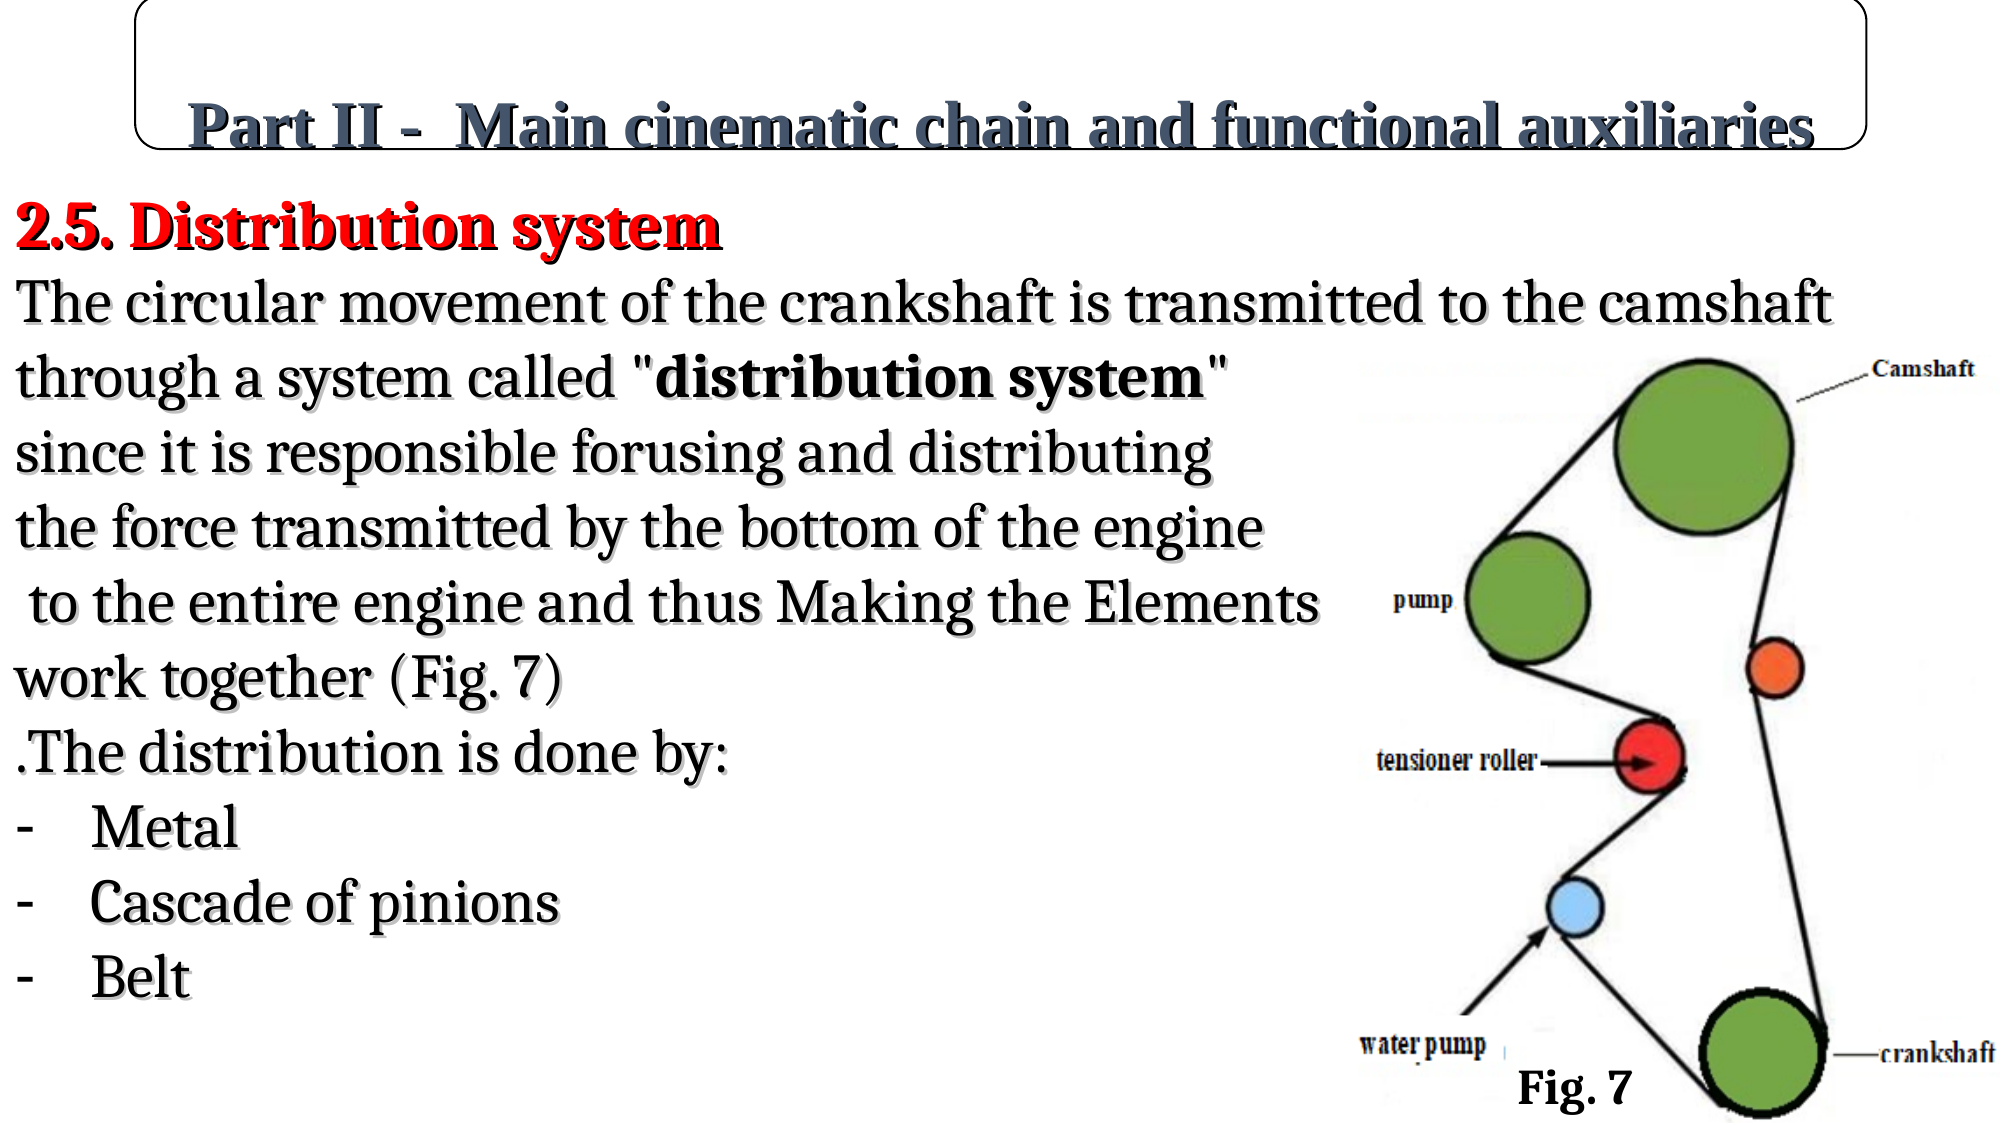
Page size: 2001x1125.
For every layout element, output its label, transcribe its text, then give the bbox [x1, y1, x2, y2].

text_box Part II - Main cinematic chain and functional auxiliaries [135, 0, 1867, 150]
picture [1357, 355, 2000, 1123]
text_box Fig. 7 [1502, 1047, 1686, 1123]
text_box 2.5. Distribution system The circular movement of the crankshaft is transmitted to the camshaft through a system called "distribution system" since it is responsible forusing and distributing the force transmitted by the bottom of the engine to the entire engine and thus Making the Elements work together (Fig. 7) .The distribution is done by: Metal Cascade of pinions Belt [0, 172, 2000, 1027]
